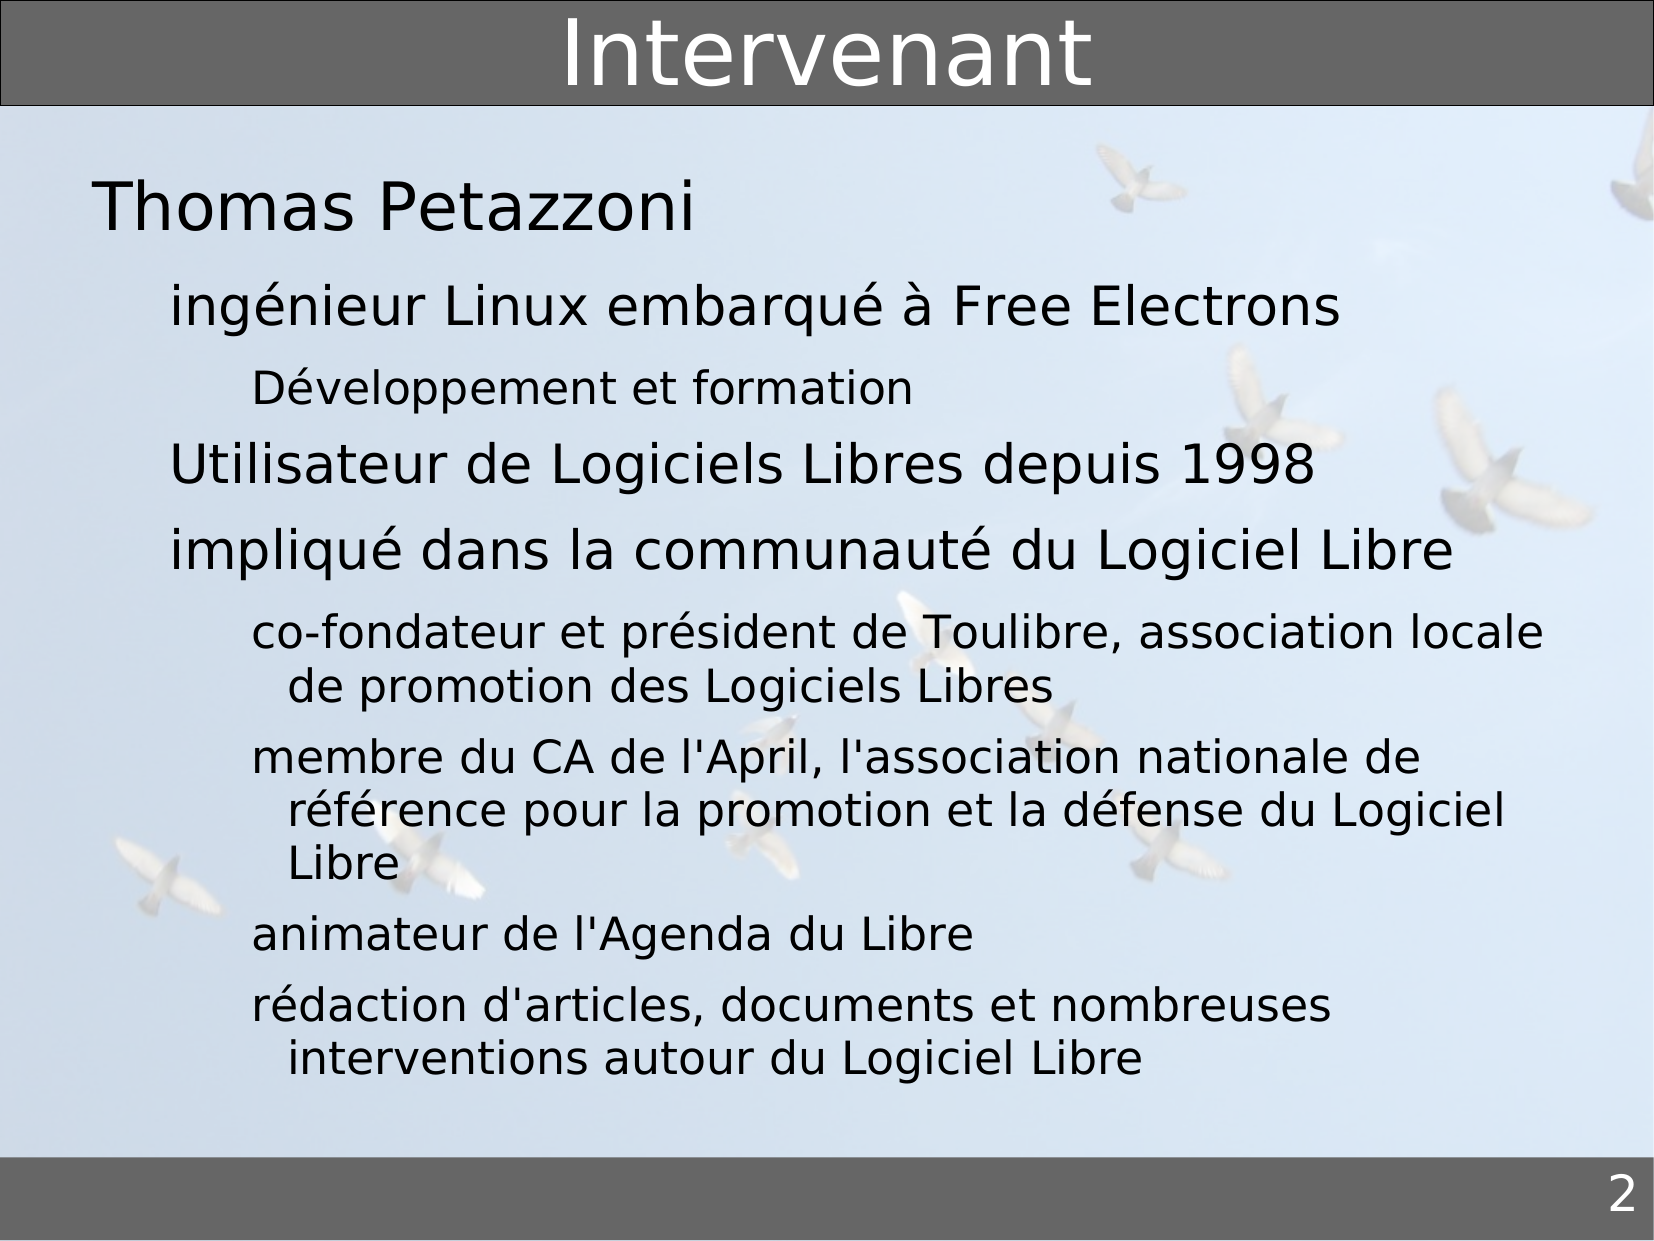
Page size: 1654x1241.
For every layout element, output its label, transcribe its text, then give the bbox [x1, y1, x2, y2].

list Thomas Petazzoni ingénieur Linux embarqué à Free Electrons Développement et formation Utilisateur de Logiciels Libres depuis 1998 impliqué dans la communauté du Logiciel Libre co-fondateur et président de Toulibre, association locale de promotion des Logiciels Libres membre du CA de l'April, l'association nationale de référence pour la promotion et la défense du Logiciel Libre animateur de l'Agenda du Libre rédaction d'articles, documents et nombreuses interventions autour du Logiciel Libre [74, 168, 1575, 1086]
title Intervenant [0, 0, 1654, 108]
